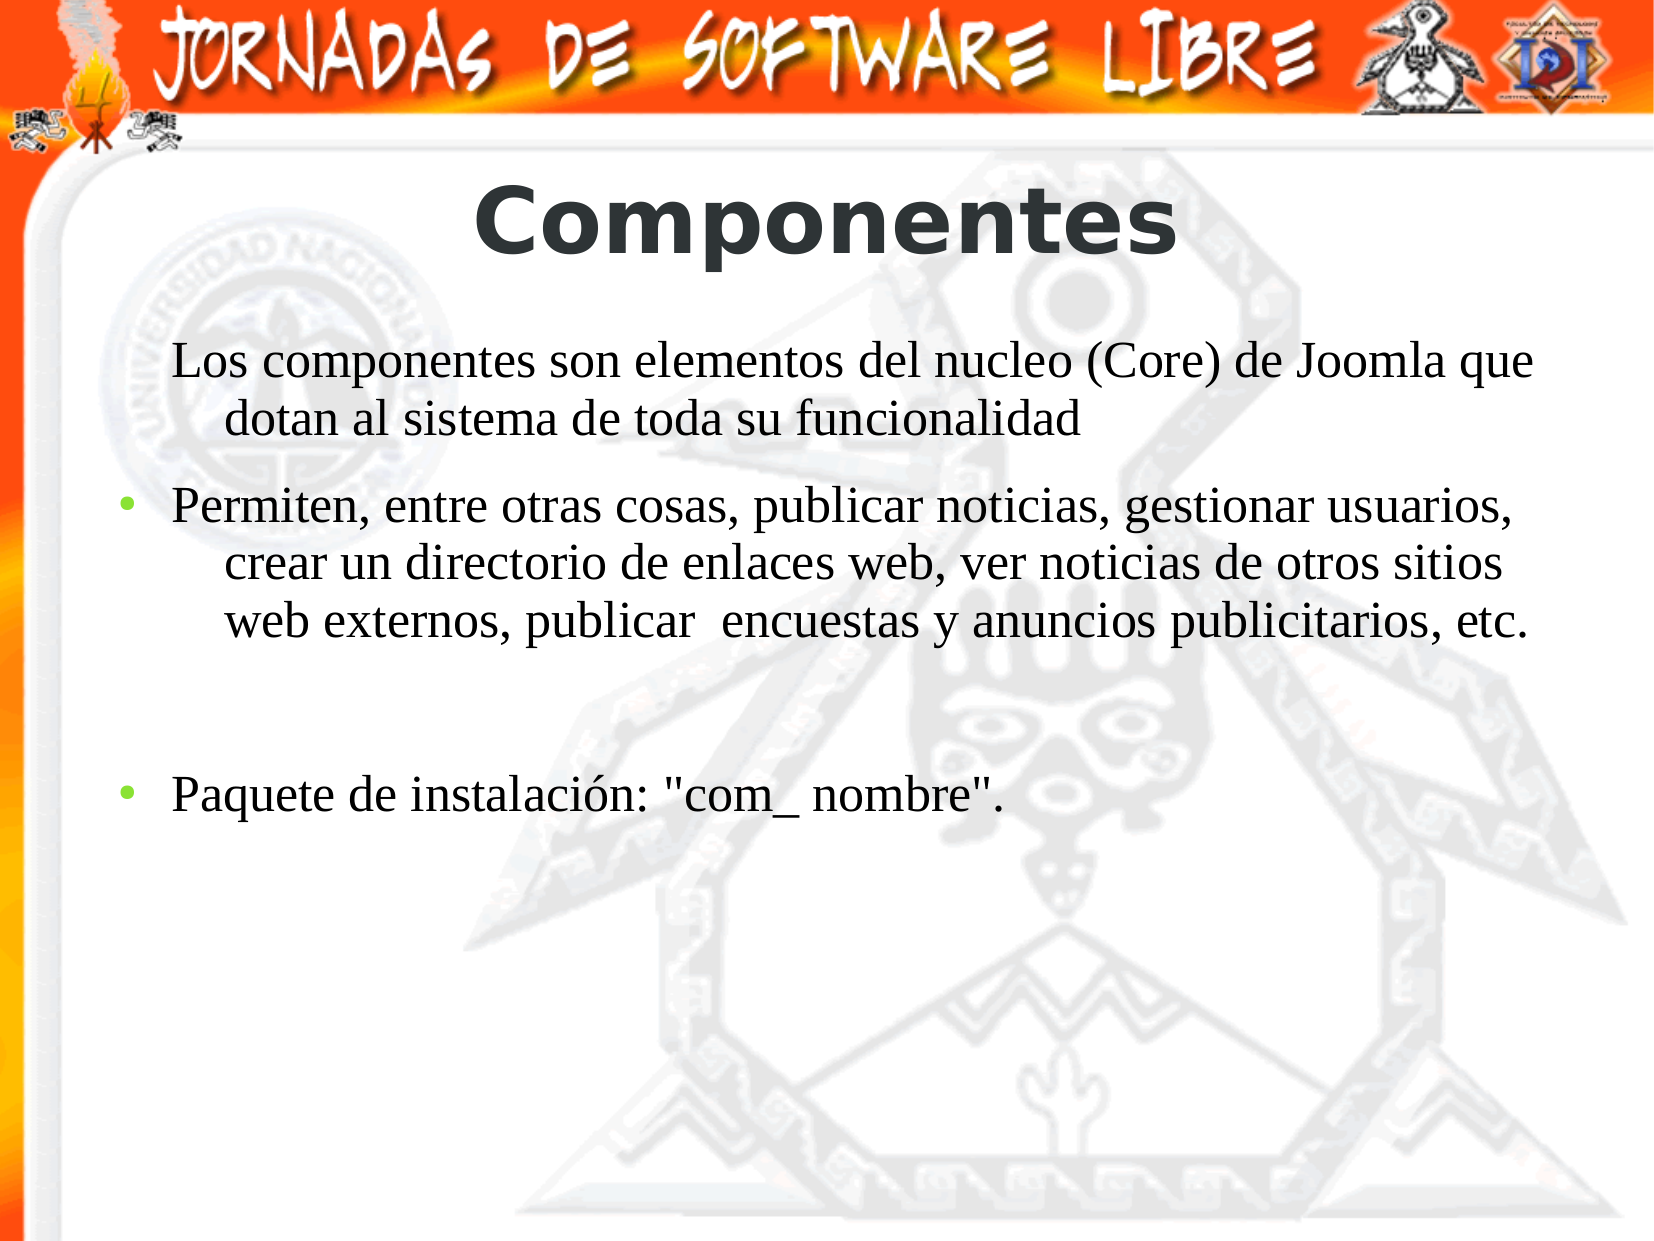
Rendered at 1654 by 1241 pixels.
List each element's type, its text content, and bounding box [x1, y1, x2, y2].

title Componentes [472, 118, 1252, 326]
list Los componentes son elementos del nucleo (Core) de Joomla que dotan al sistema de toda su funcionalidad Permiten, entre otras cosas, publicar noticias, gestionar usuarios, crear un directorio de enlaces web, ver noticias de otros sitios web externos, publicar encuestas y anuncios publicitarios, etc. Paquete de instalación: "com_ nombre". [82, 331, 1571, 1223]
picture [0, 0, 1654, 1241]
